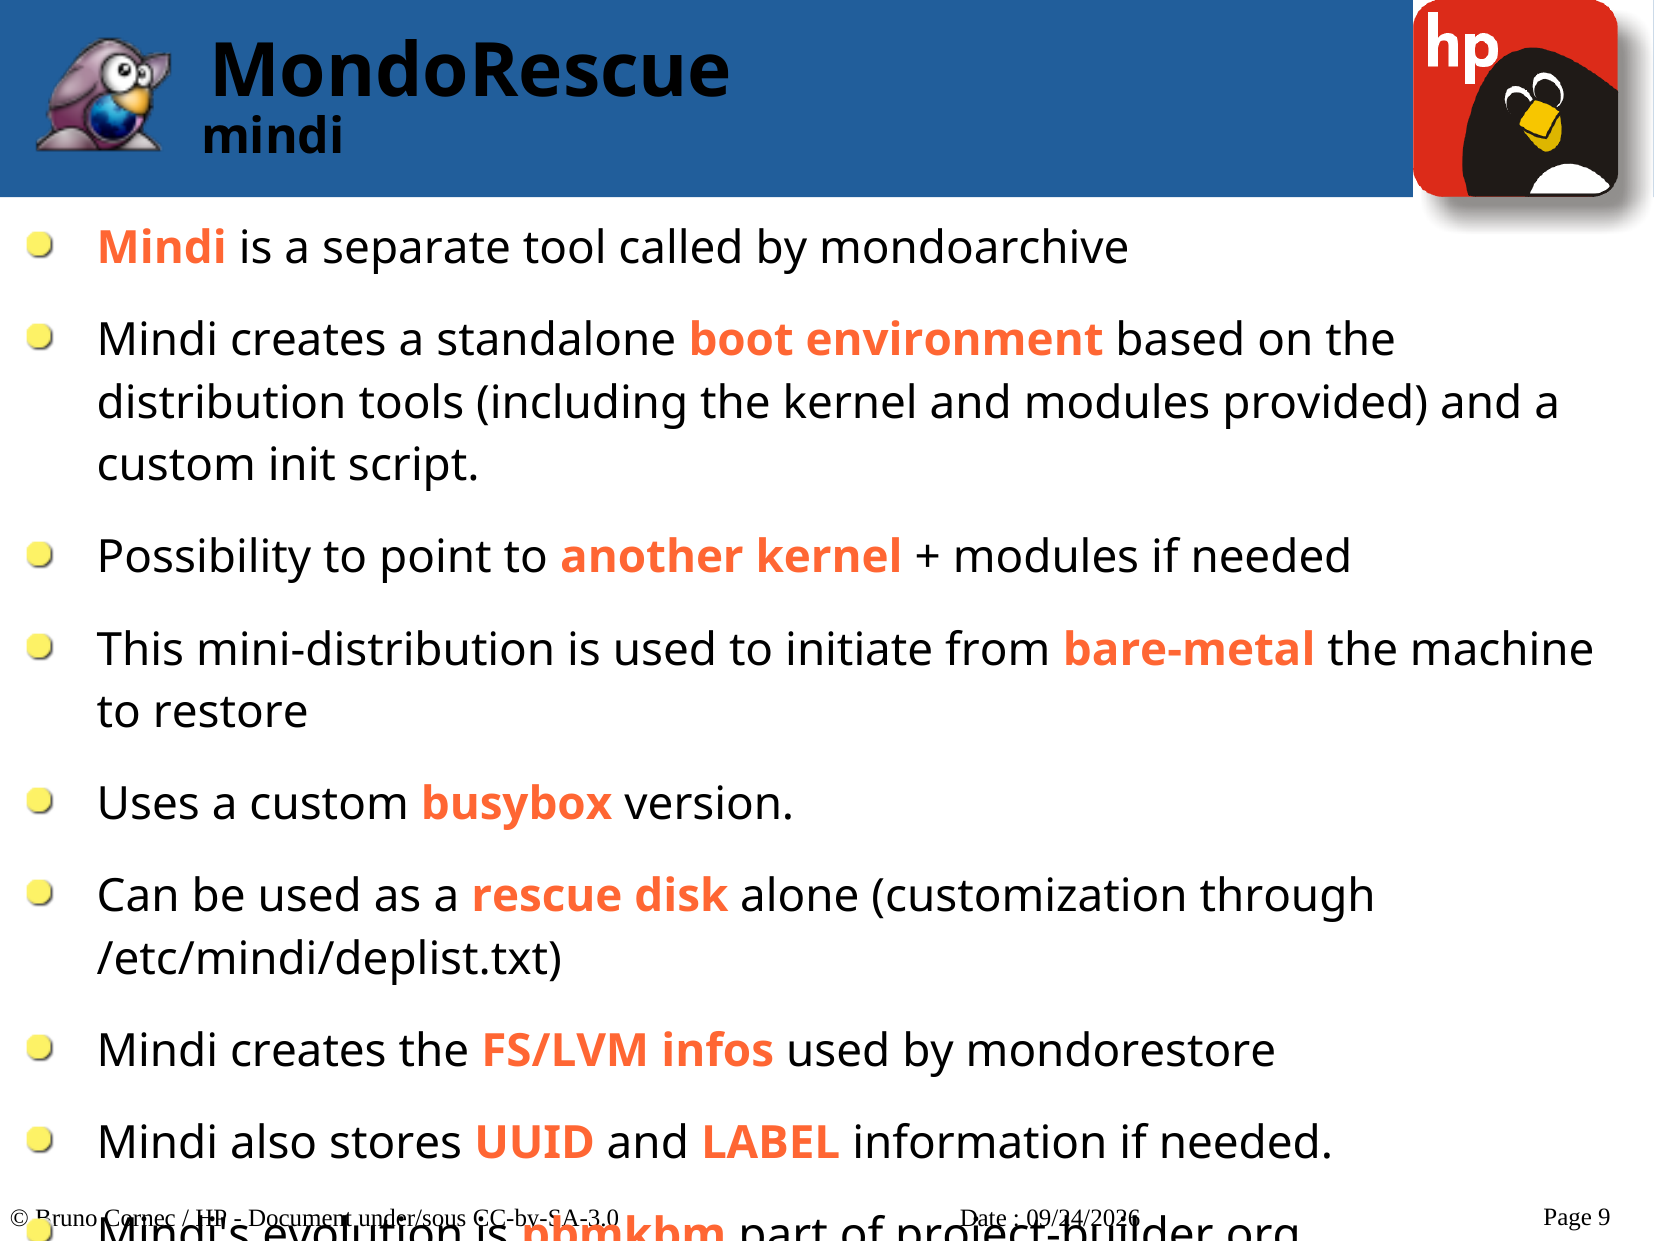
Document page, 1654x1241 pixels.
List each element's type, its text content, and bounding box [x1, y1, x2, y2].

picture [25, 1217, 56, 1241]
picture [1413, 0, 1654, 235]
title mindi [201, 32, 1190, 214]
list Mindi is a separate tool called by mondoarchive Mindi creates a standalone boot environment based on the distribution tools (including the kernel and modules provided) and a custom init script. Possibility to point to another kernel + modules if needed This mini-distribution is used to initiate from bare-metal the machine to restore Uses a custom busybox version. Can be used as a rescue disk alone (customization through /etc/mindi/deplist.txt) Mindi creates the FS/LVM infos used by mondorestore Mindi also stores UUID and LABEL information if needed. Mindi's evolution is pbmkbm part of project-builder.org [13, 214, 1609, 1187]
picture [0, 0, 211, 199]
